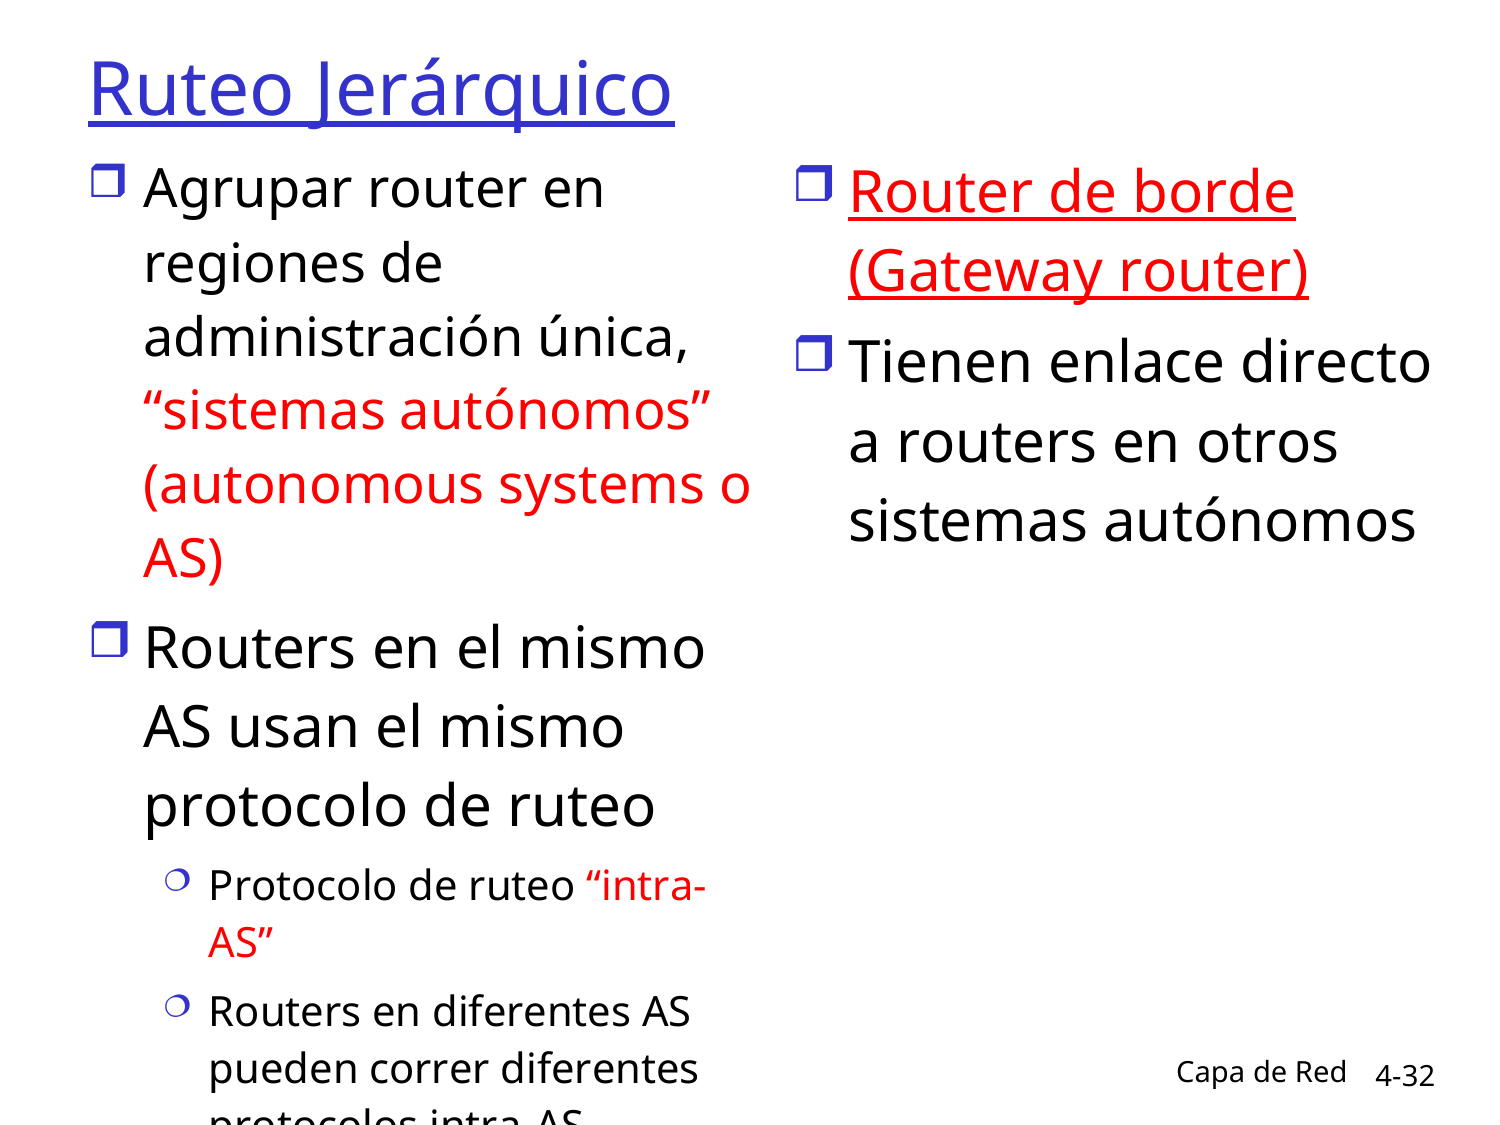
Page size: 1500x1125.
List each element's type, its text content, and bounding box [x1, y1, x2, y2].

title Ruteo Jerárquico [87, 23, 1363, 151]
list Agrupar router en regiones de administración única, “sistemas autónomos” (autonomous systems o AS) Routers en el mismo AS usan el mismo protocolo de ruteo Protocolo de ruteo “intra-AS” Routers en diferentes AS pueden correr diferentes protocolos intra-AS [87, 149, 759, 1080]
list Router de borde (Gateway router) Tienen enlace directo a routers en otros sistemas autónomos [792, 149, 1464, 1051]
